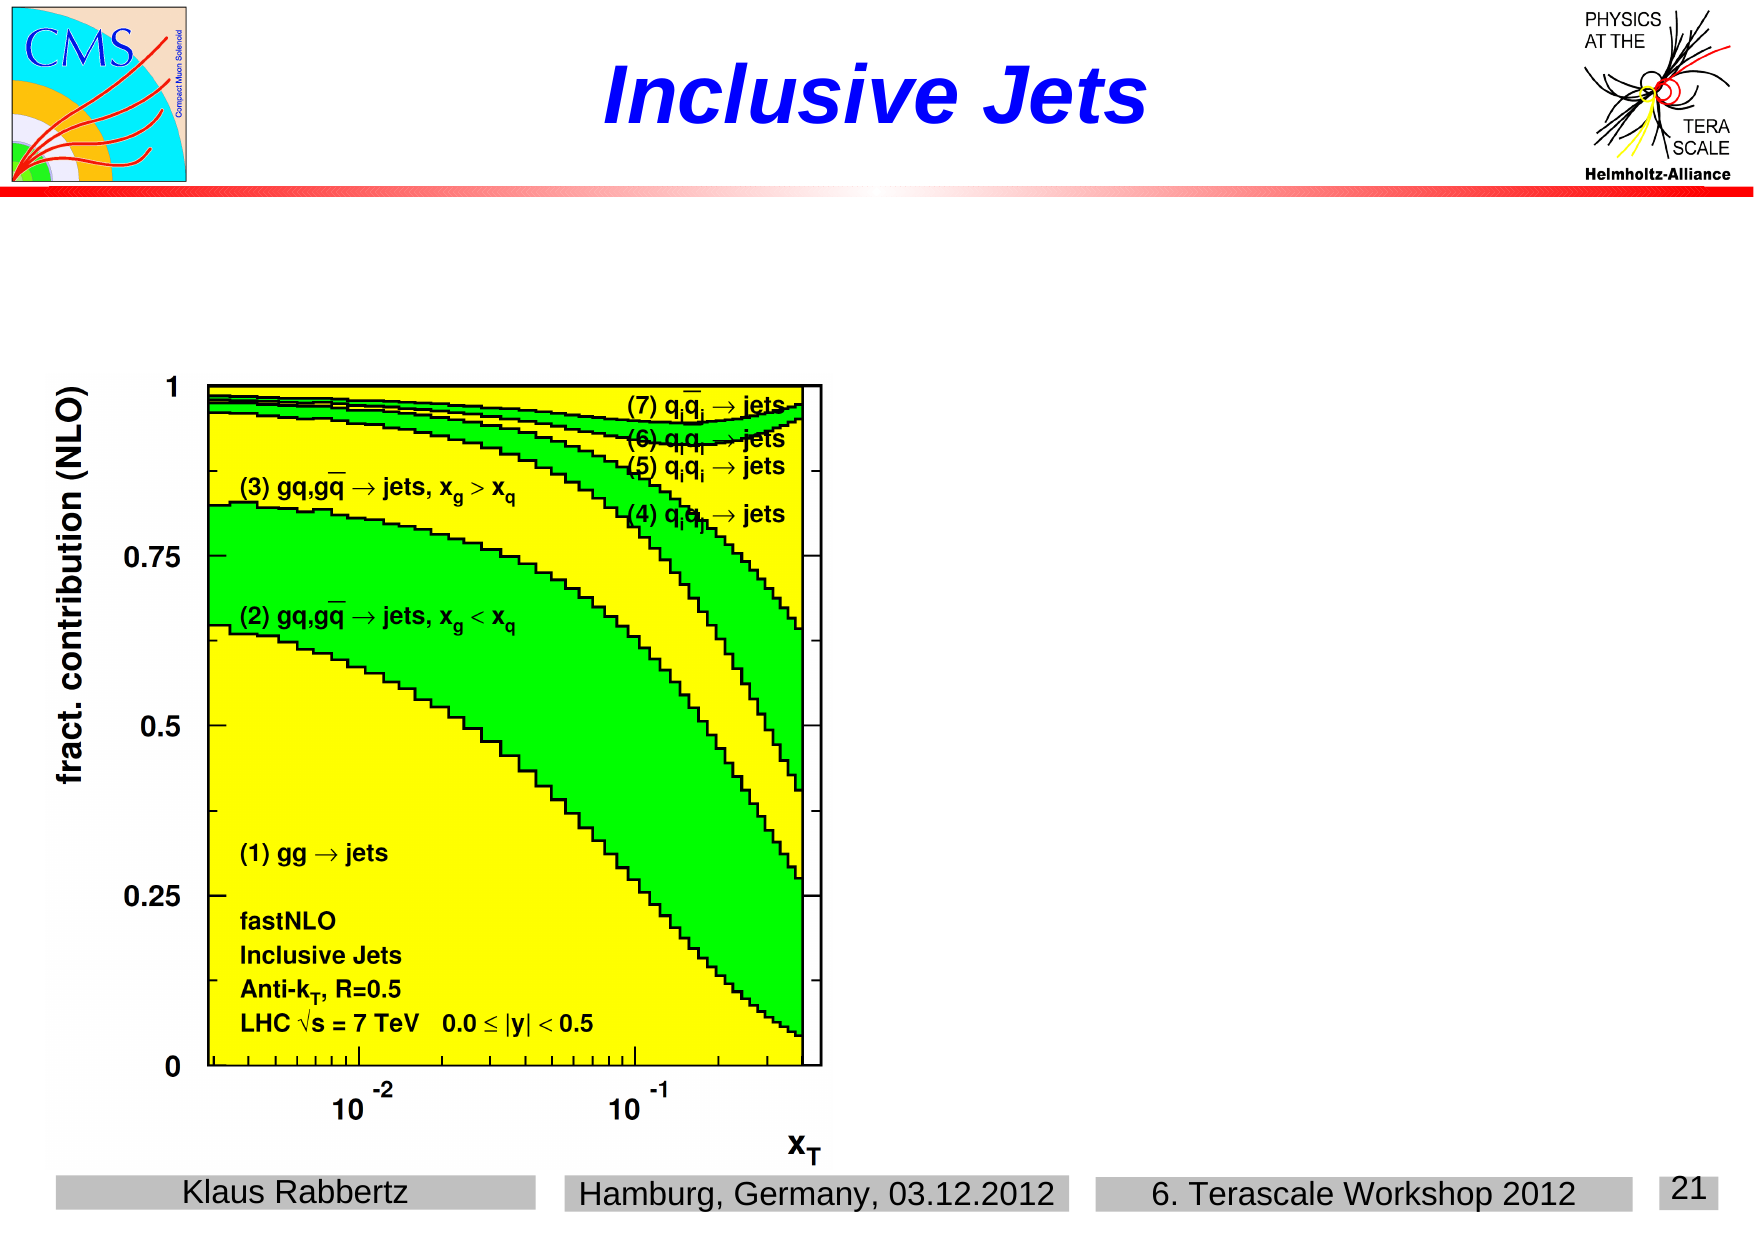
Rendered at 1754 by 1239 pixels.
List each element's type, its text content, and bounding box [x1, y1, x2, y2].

picture [11, 6, 187, 182]
picture [45, 373, 833, 1171]
title Inclusive Jets [197, 12, 1556, 178]
picture [1570, 3, 1744, 191]
